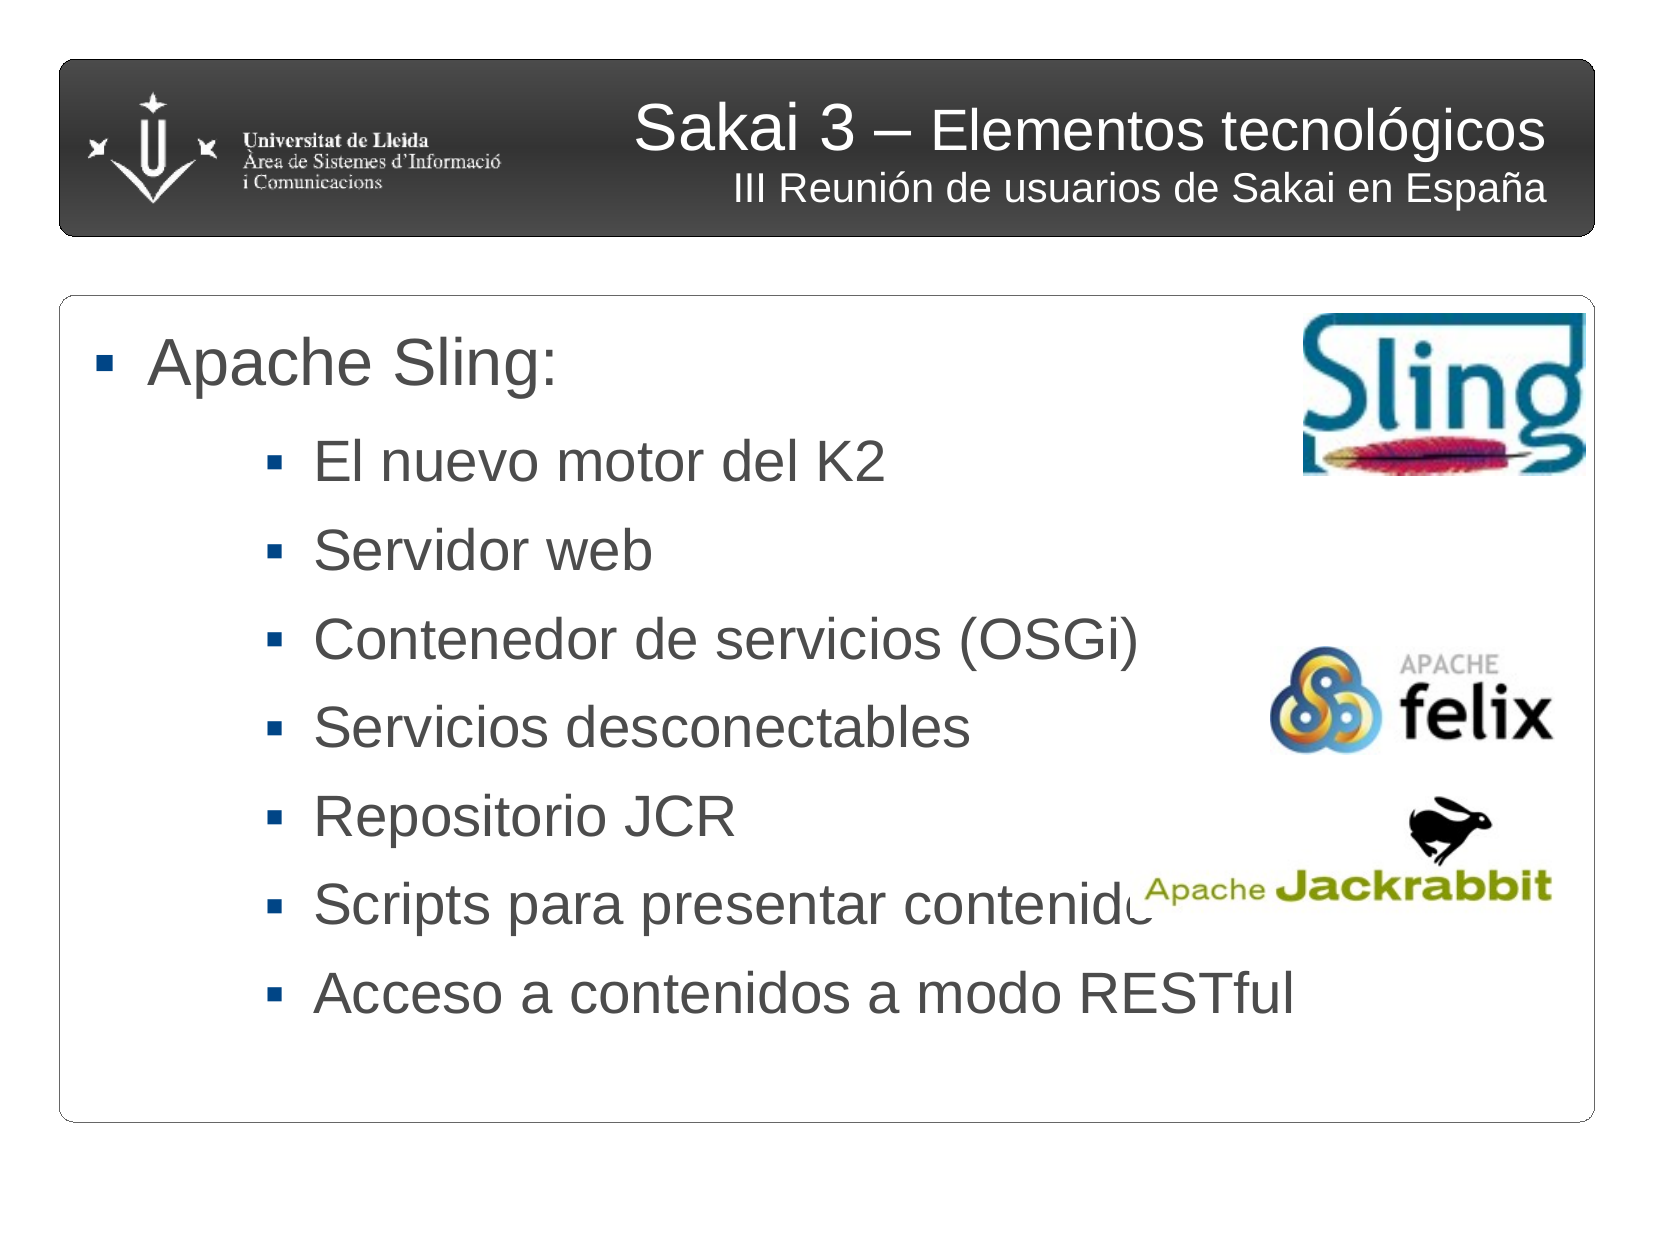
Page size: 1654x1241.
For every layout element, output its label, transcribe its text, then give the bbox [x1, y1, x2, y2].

picture [1270, 646, 1555, 755]
list Apache Sling: El nuevo motor del K2 Servidor web Contenedor de servicios (OSGi) Servicios desconectables Repositorio JCR Scripts para presentar contenido Acceso a contenidos a modo RESTful [76, 324, 1565, 1108]
picture [1303, 313, 1586, 476]
picture [1528, 373, 1570, 418]
title Sakai 3 – Elementos tecnológicos III Reunión de usuarios de Sakai en España [501, 84, 1548, 218]
picture [64, 75, 530, 225]
picture [1130, 786, 1573, 918]
